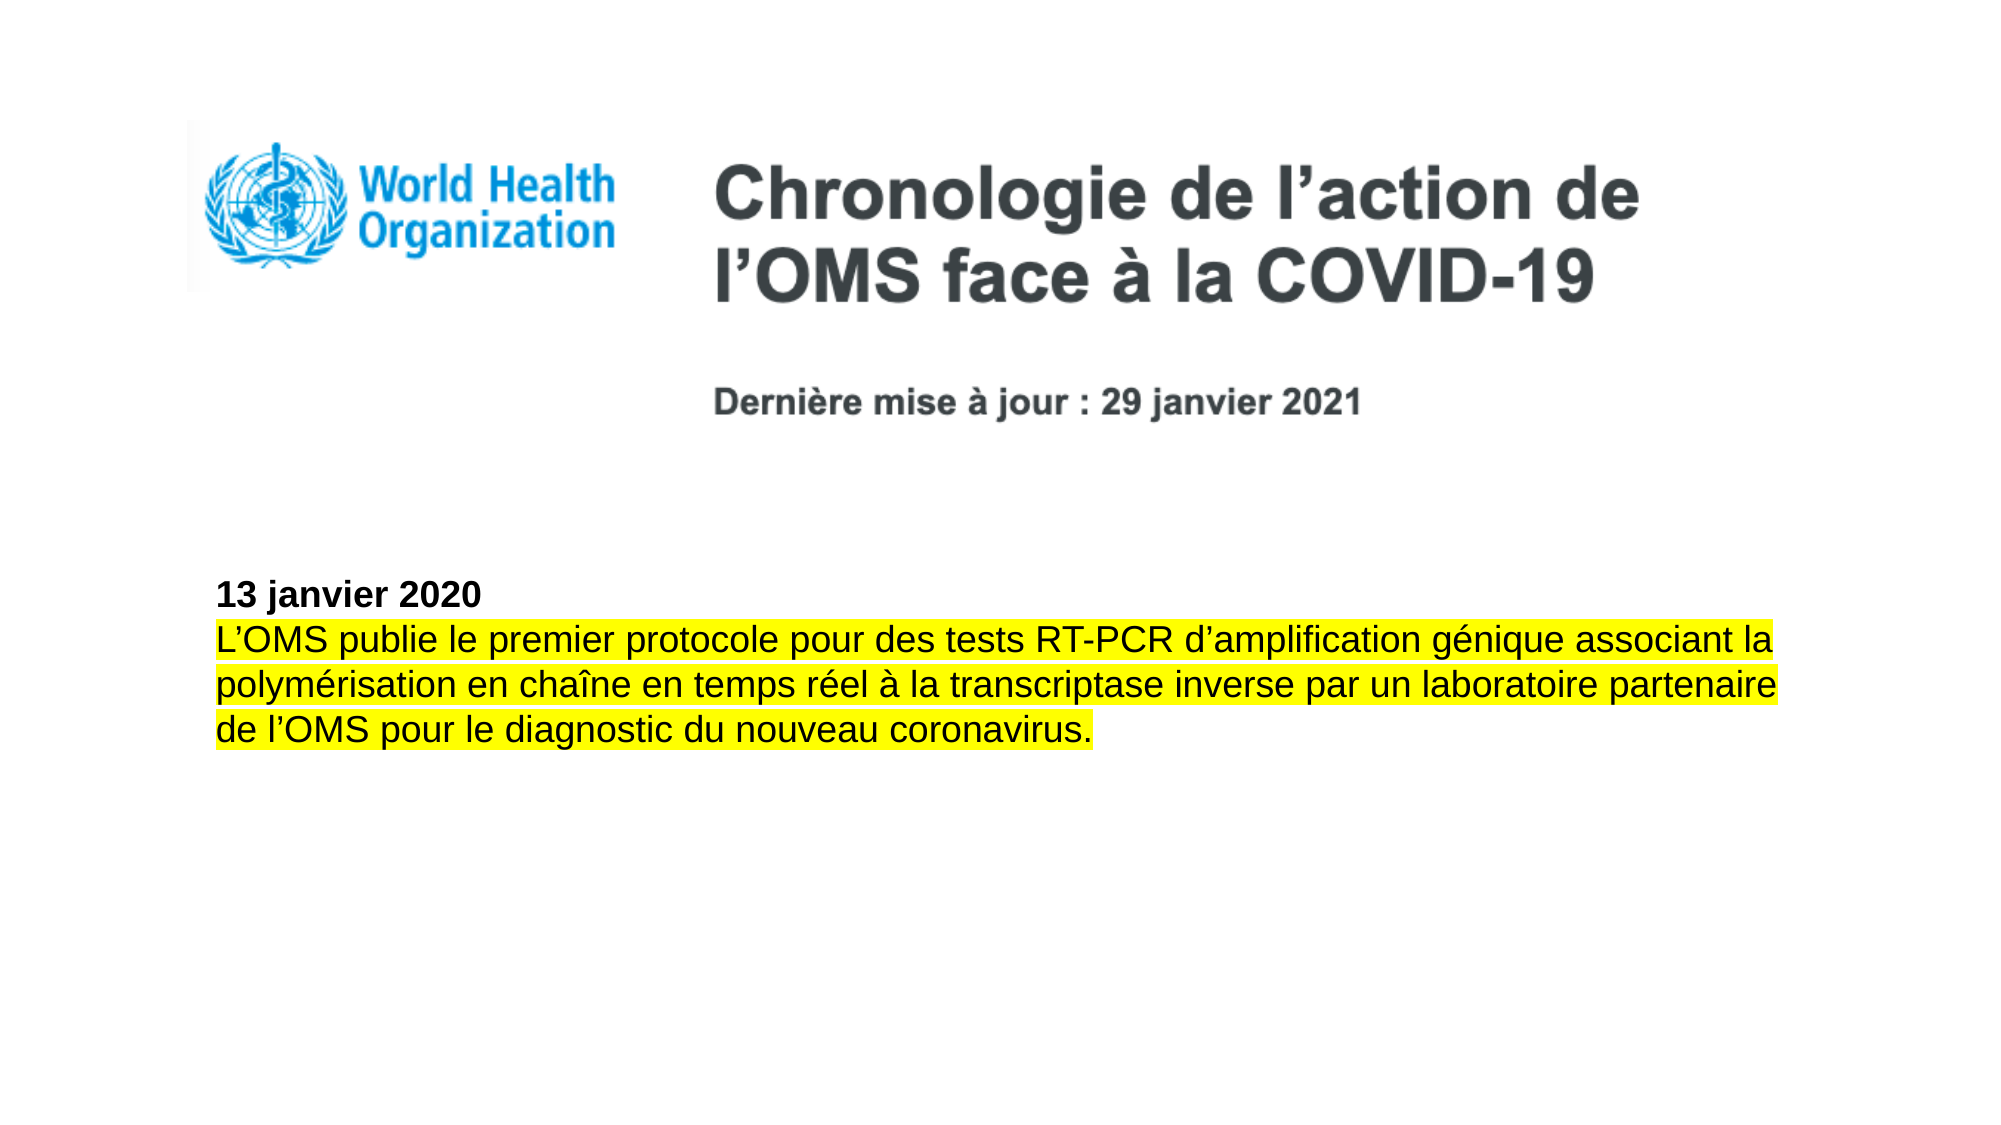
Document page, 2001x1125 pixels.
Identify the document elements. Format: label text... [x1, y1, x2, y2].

picture [687, 148, 1670, 434]
picture [187, 120, 650, 292]
text_box 13 janvier 2020 L’OMS publie le premier protocole pour des tests RT-PCR d’amplification génique associant la polymérisation en chaîne en temps réel à la transcriptase inverse par un laboratoire partenaire de l’OMS pour le diagnostic du nouveau coronavirus. [201, 562, 1799, 758]
